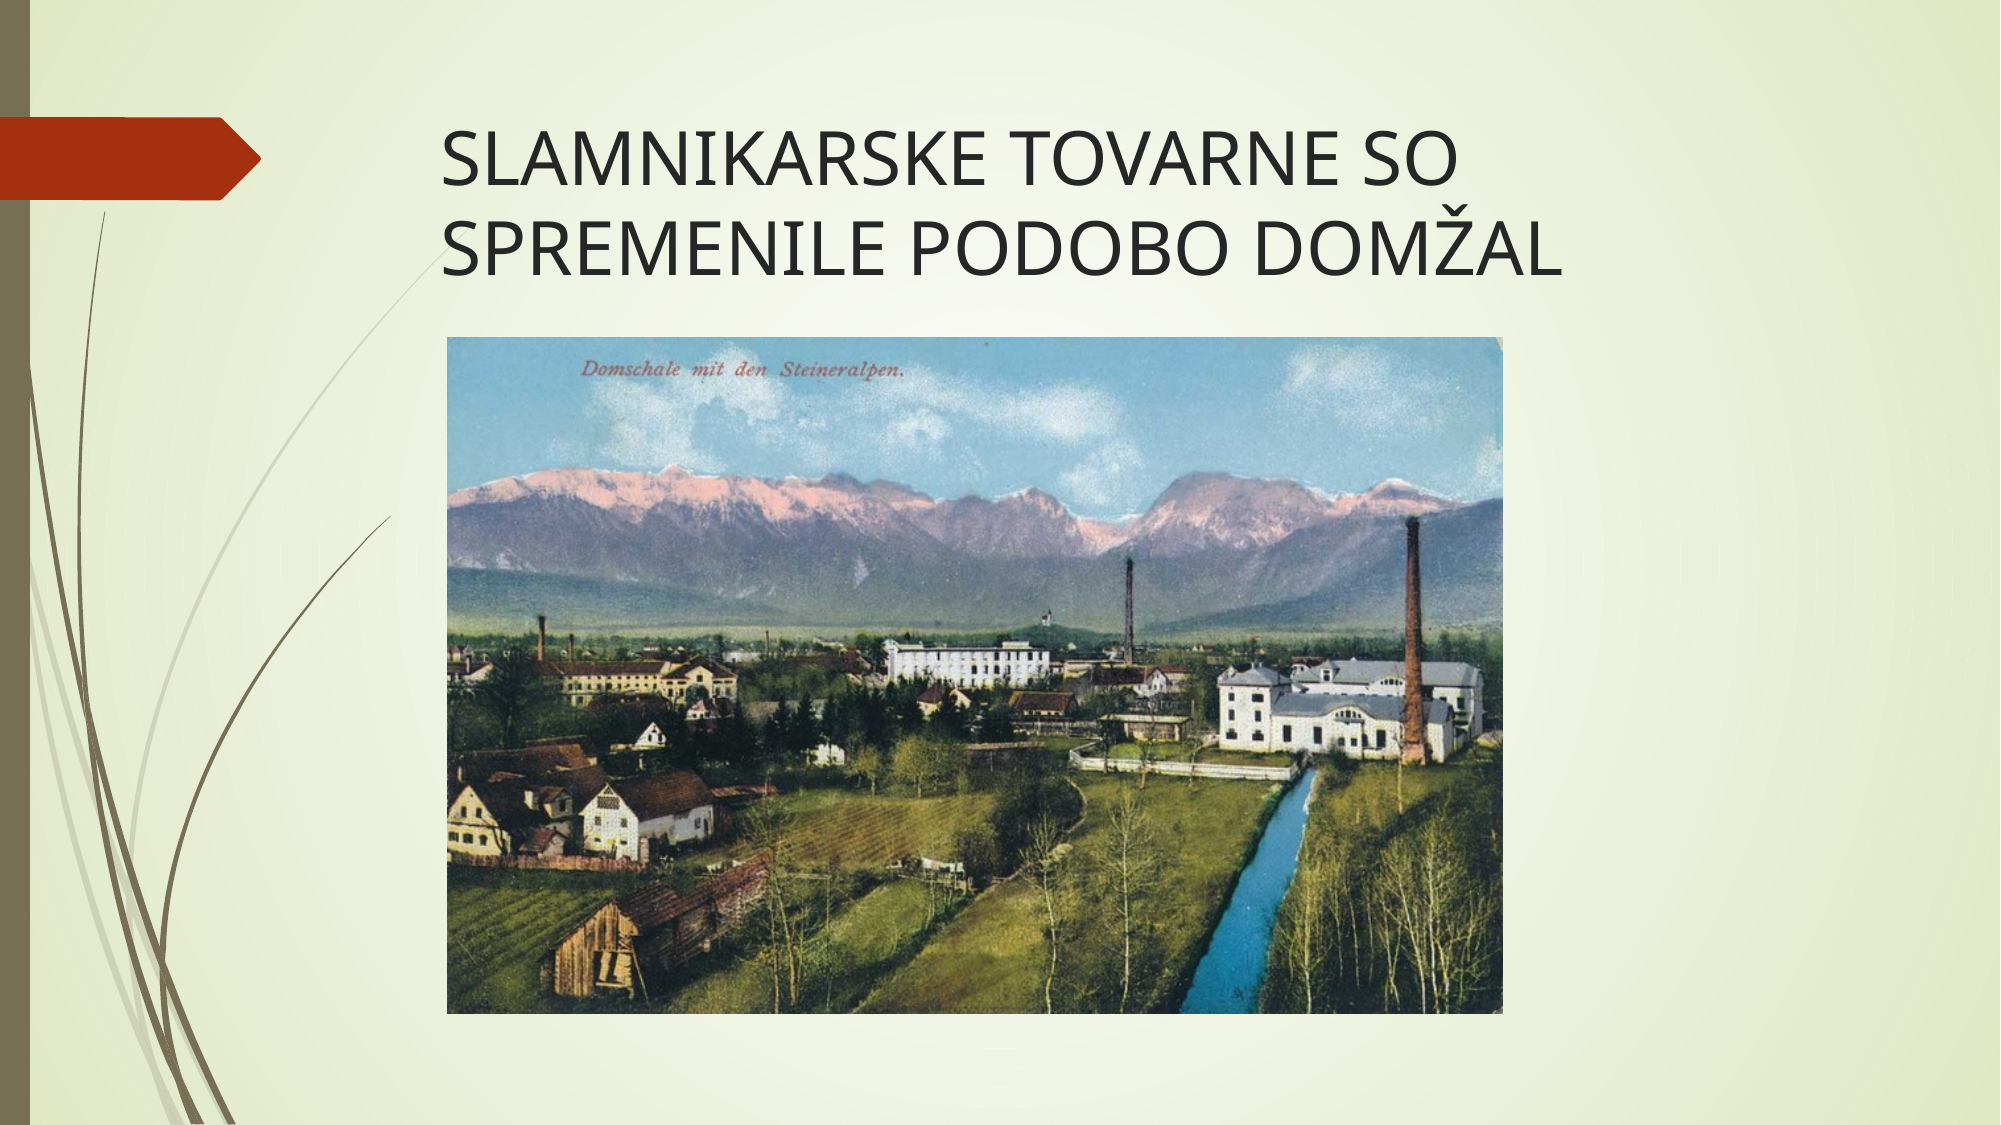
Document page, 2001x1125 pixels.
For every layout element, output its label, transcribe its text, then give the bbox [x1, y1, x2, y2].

title SLAMNIKARSKE TOVARNE SO SPREMENILE PODOBO DOMŽAL [425, 102, 1888, 313]
picture [447, 337, 1503, 1014]
